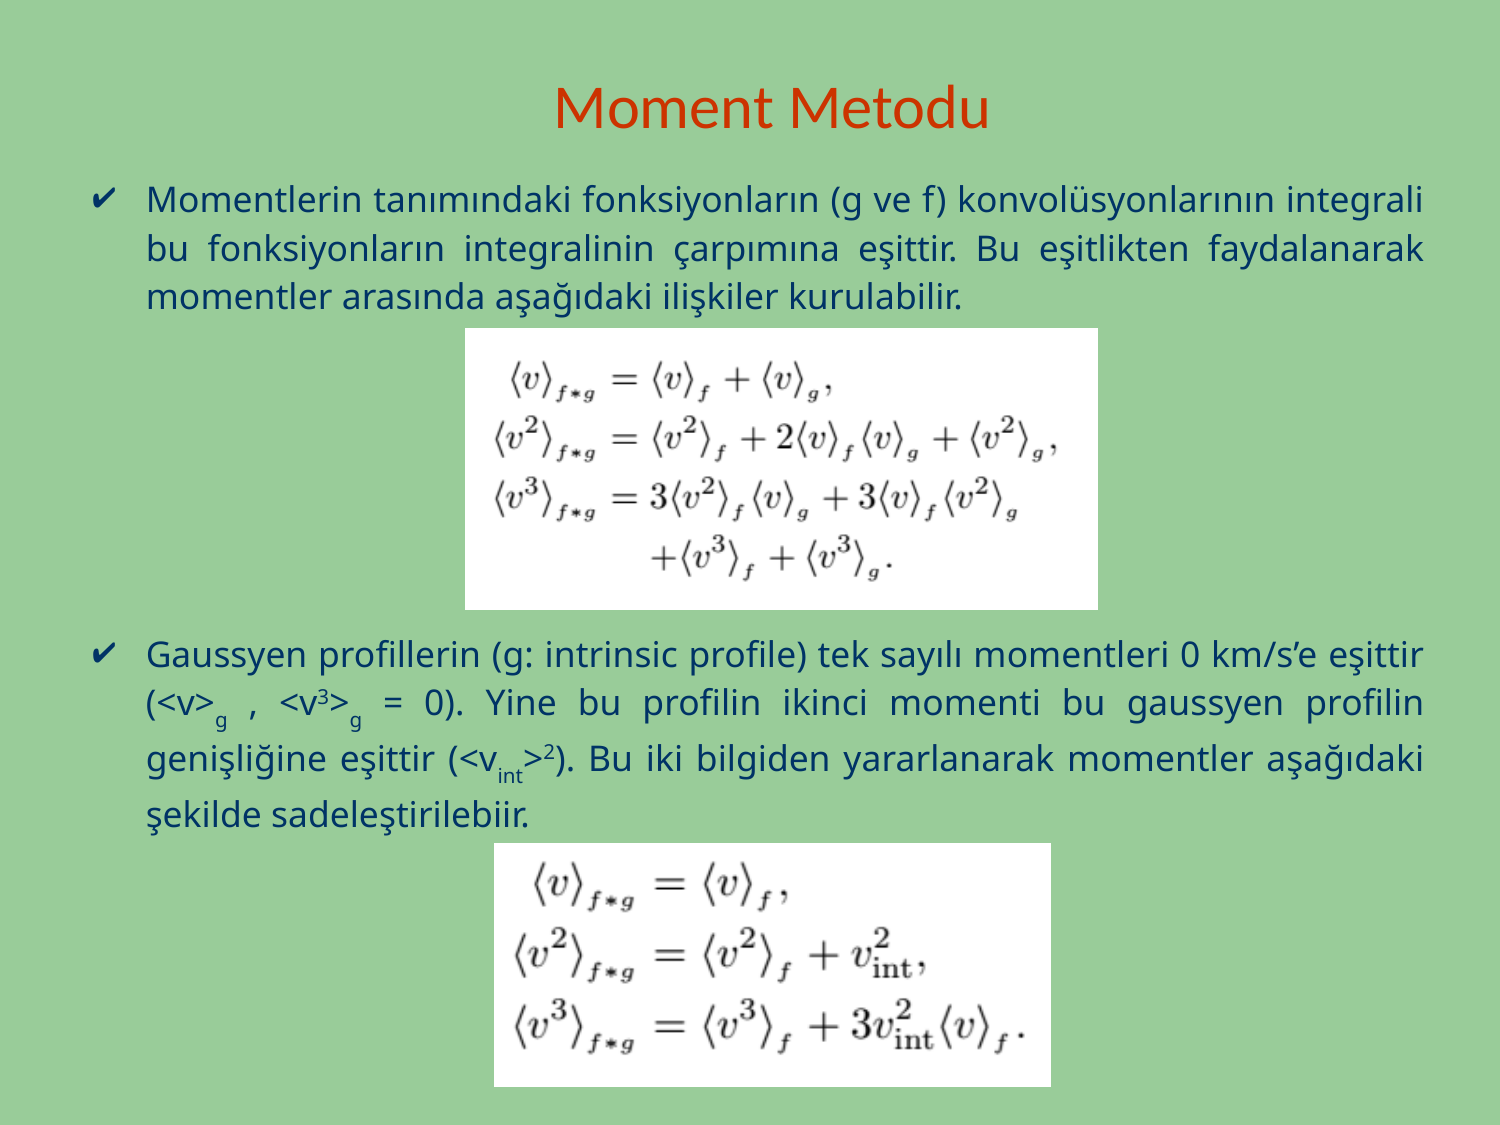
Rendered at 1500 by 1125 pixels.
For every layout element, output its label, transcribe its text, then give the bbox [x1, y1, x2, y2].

picture [465, 328, 1098, 610]
picture [494, 843, 1051, 1087]
list Momentlerin tanımındaki fonksiyonların (g ve f) konvolüsyonlarının integrali bu fonksiyonların integralinin çarpımına eşittir. Bu eşitlikten faydalanarak momentler arasında aşağıdaki ilişkiler kurulabilir. [75, 174, 1425, 305]
list Gaussyen profillerin (g: intrinsic profile) tek sayılı momentleri 0 km/s’e eşittir (<v>g , <v3>g = 0). Yine bu profilin ikinci momenti bu gaussyen profilin genişliğine eşittir (<vint>2). Bu iki bilgiden yararlanarak momentler aşağıdaki şekilde sadeleştirilebiir. [75, 629, 1426, 821]
title Moment Metodu [135, 29, 1410, 174]
